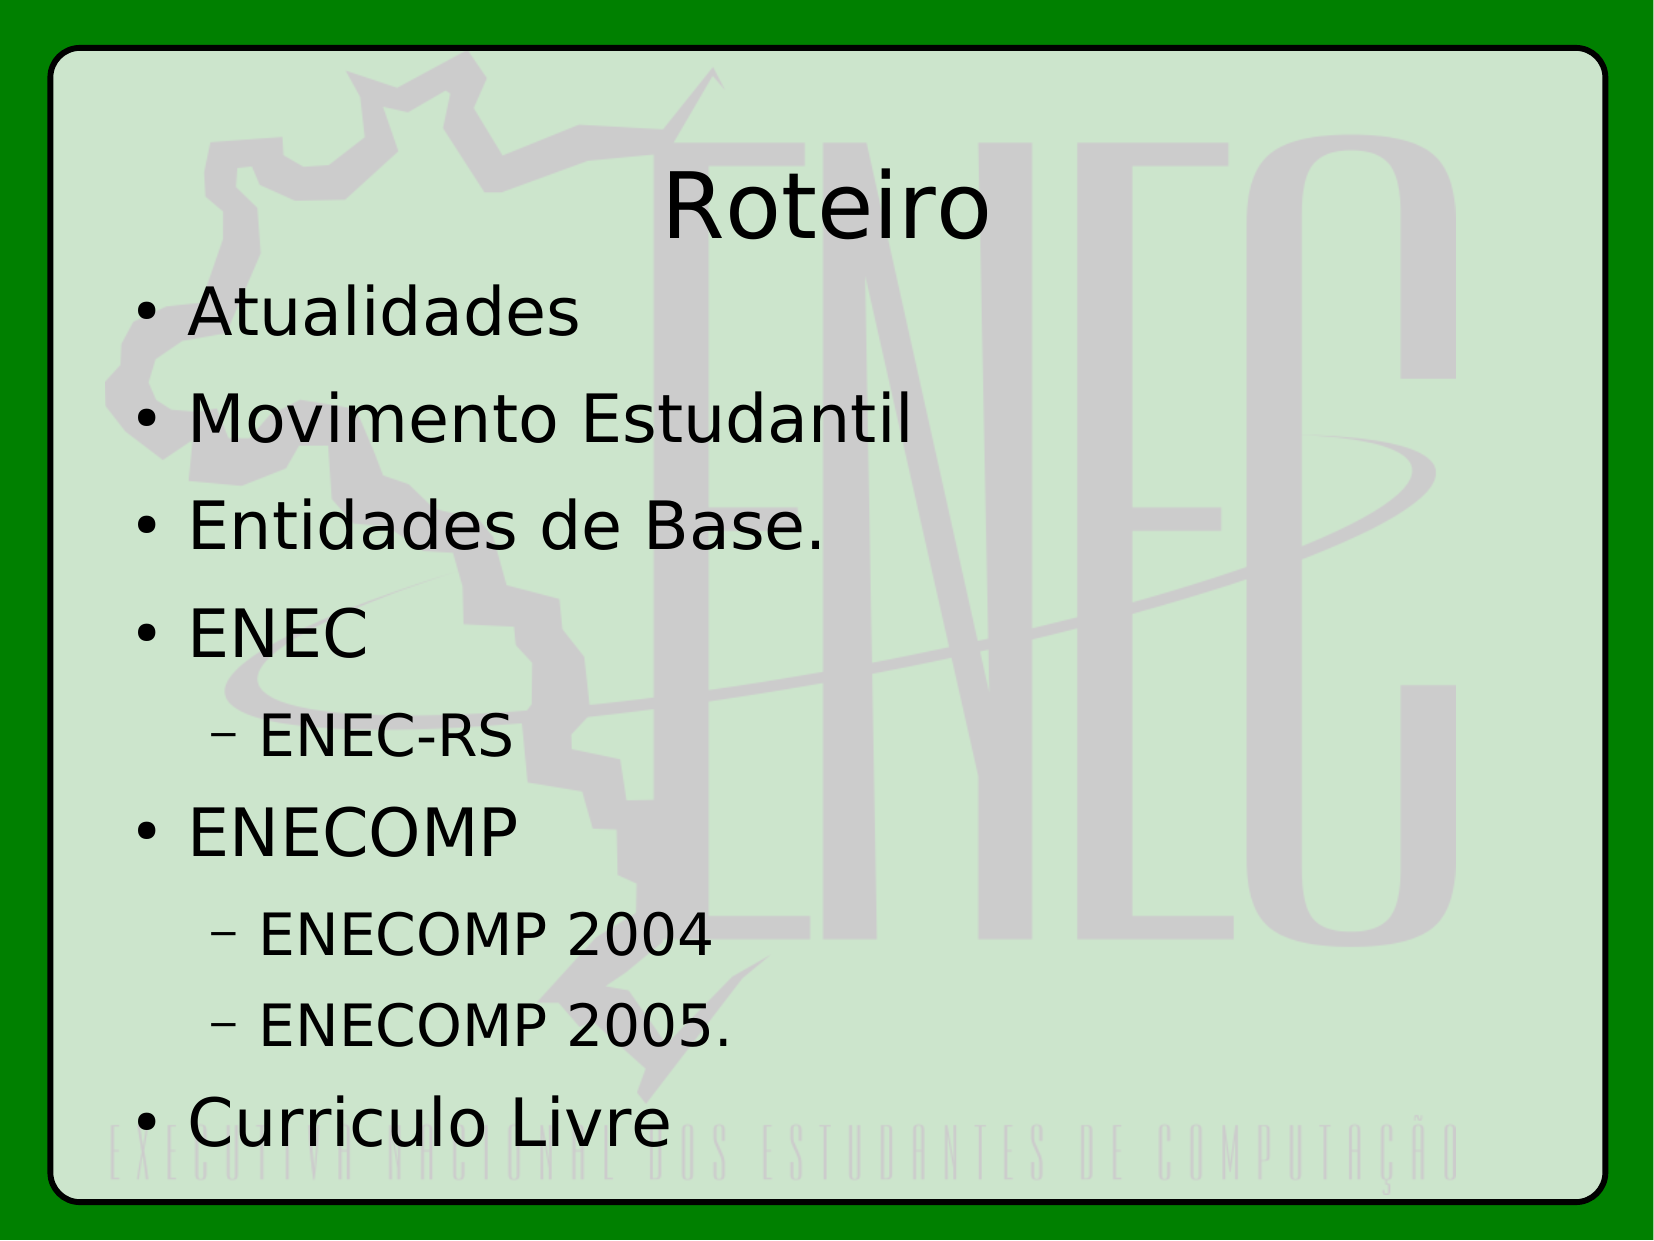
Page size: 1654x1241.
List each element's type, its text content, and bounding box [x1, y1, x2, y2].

list Atualidades Movimento Estudantil Entidades de Base. ENEC ENEC-RS ENECOMP ENECOMP 2004 ENECOMP 2005. Curriculo Livre [117, 273, 1530, 1162]
title Roteiro [121, 102, 1534, 310]
